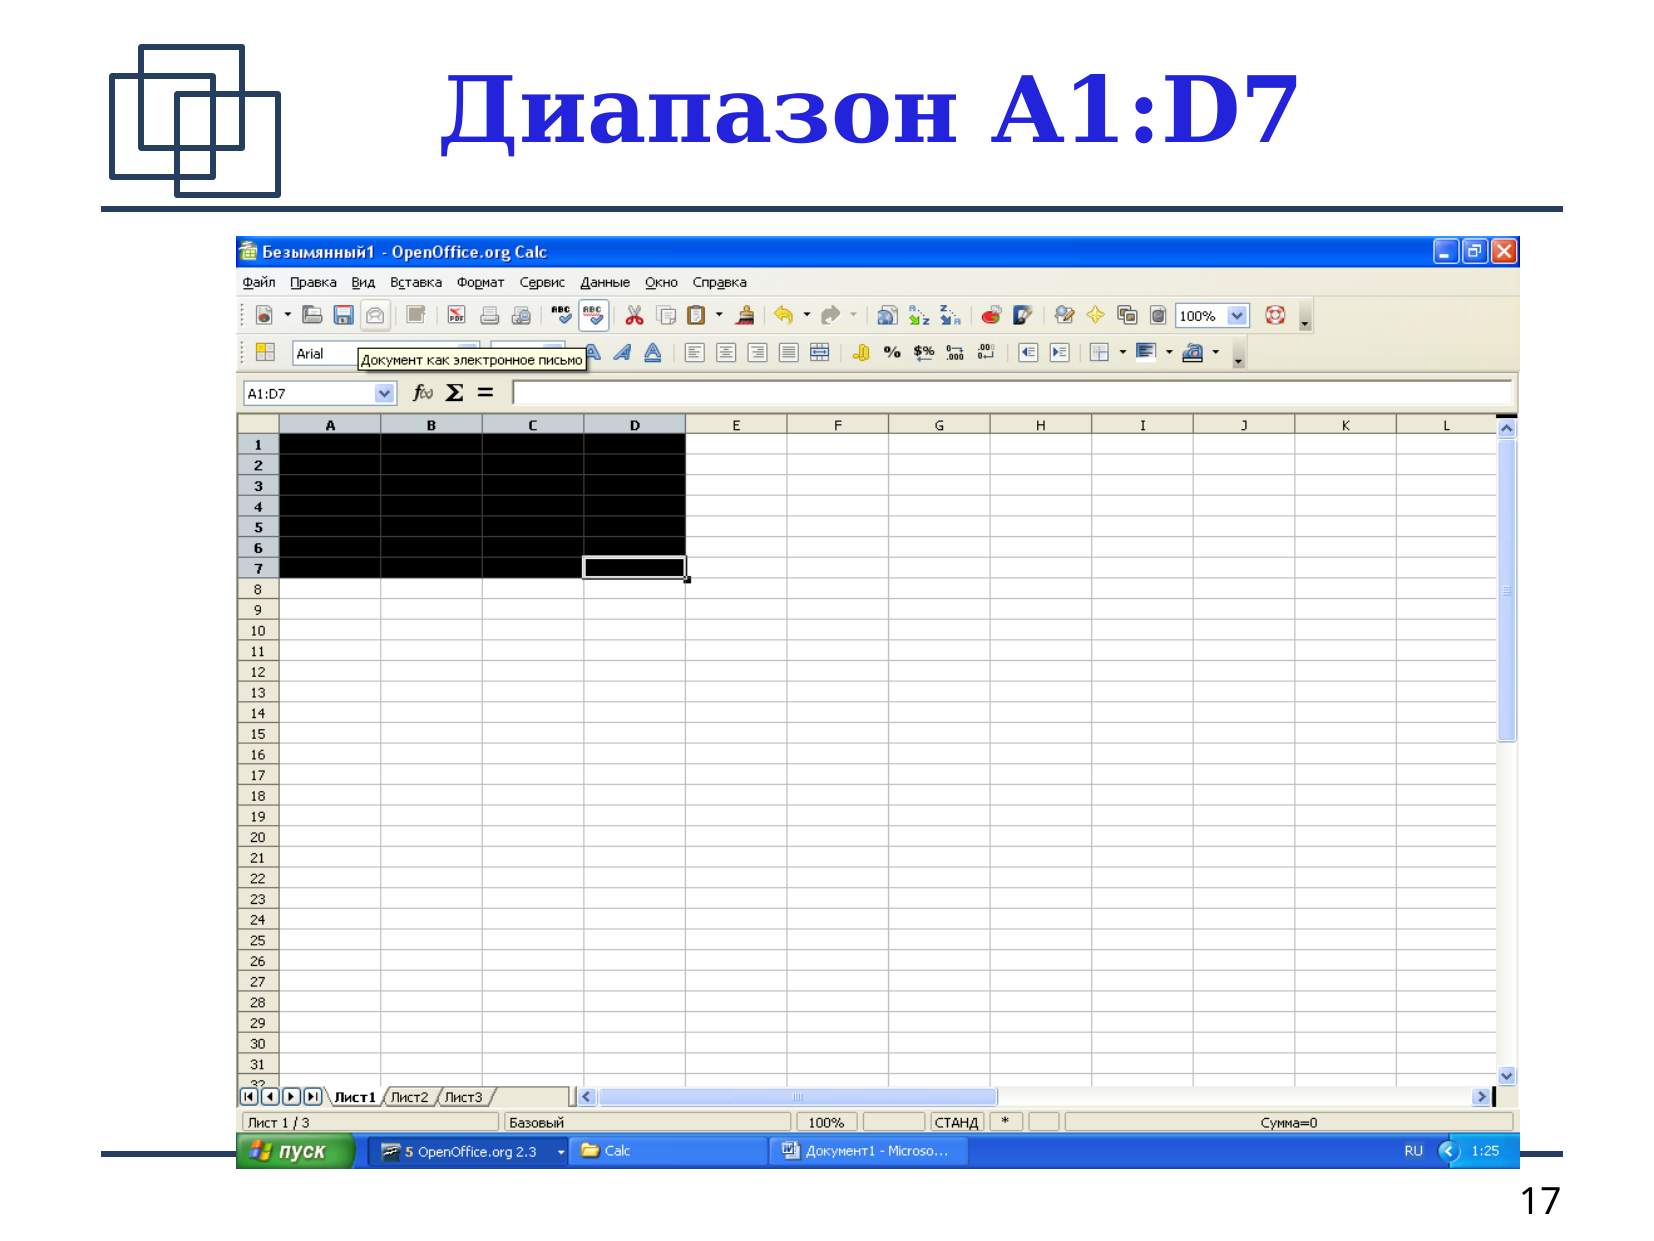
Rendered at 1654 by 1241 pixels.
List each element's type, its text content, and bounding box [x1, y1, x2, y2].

picture [236, 236, 1520, 1169]
text_box Диапазон A1:D7 [354, 59, 1388, 162]
